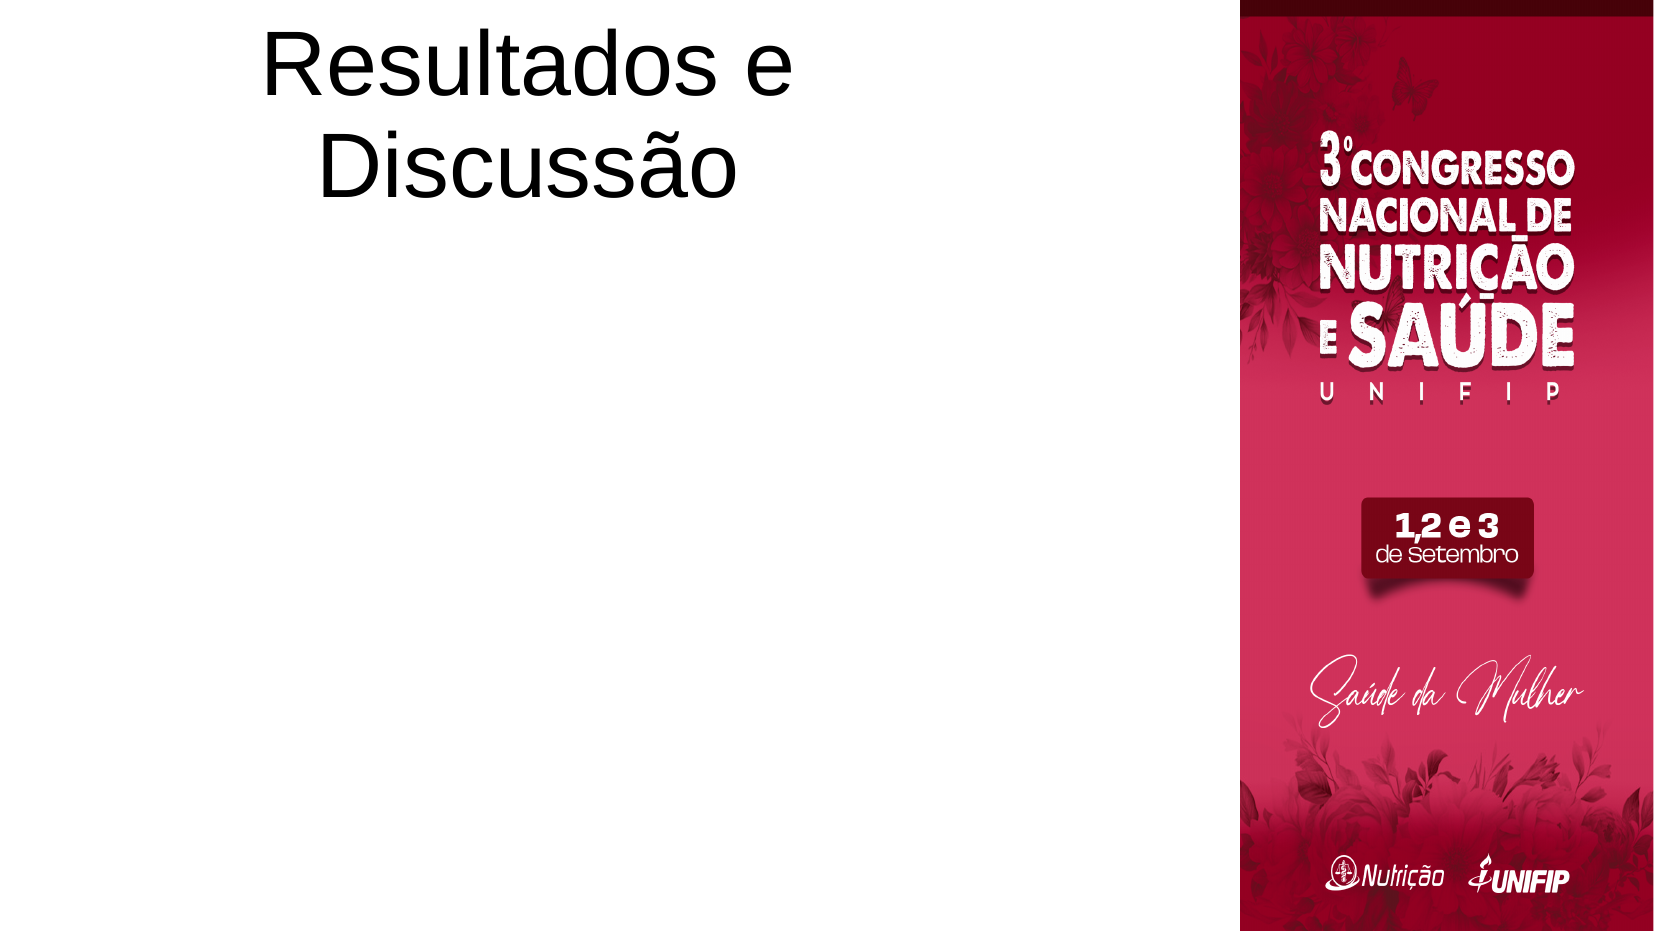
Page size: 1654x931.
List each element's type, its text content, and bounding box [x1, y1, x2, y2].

title Resultados e Discussão [82, 12, 975, 218]
picture [1240, 0, 1654, 931]
